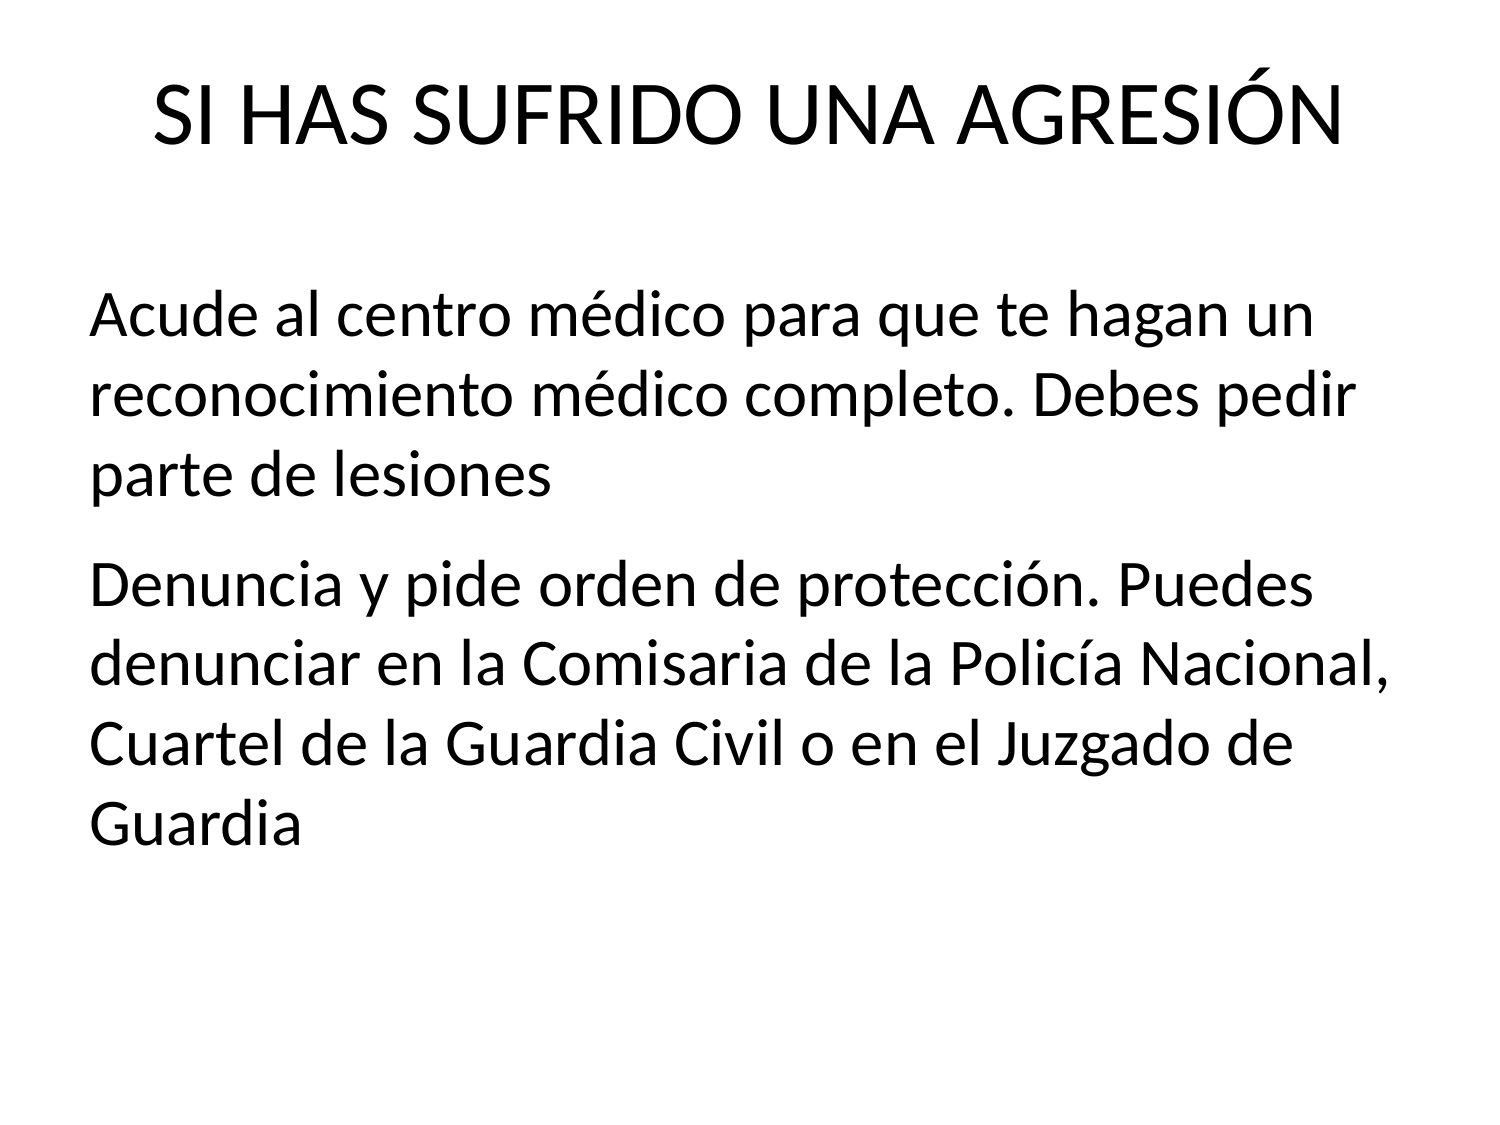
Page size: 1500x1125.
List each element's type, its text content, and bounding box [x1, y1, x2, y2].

list Acude al centro médico para que te hagan un reconocimiento médico completo. Debes pedir parte de lesiones Denuncia y pide orden de protección. Puedes denunciar en la Comisaria de la Policía Nacional, Cuartel de la Guardia Civil o en el Juzgado de Guardia [75, 262, 1425, 1005]
title SI HAS SUFRIDO UNA AGRESIÓN [75, 45, 1425, 233]
